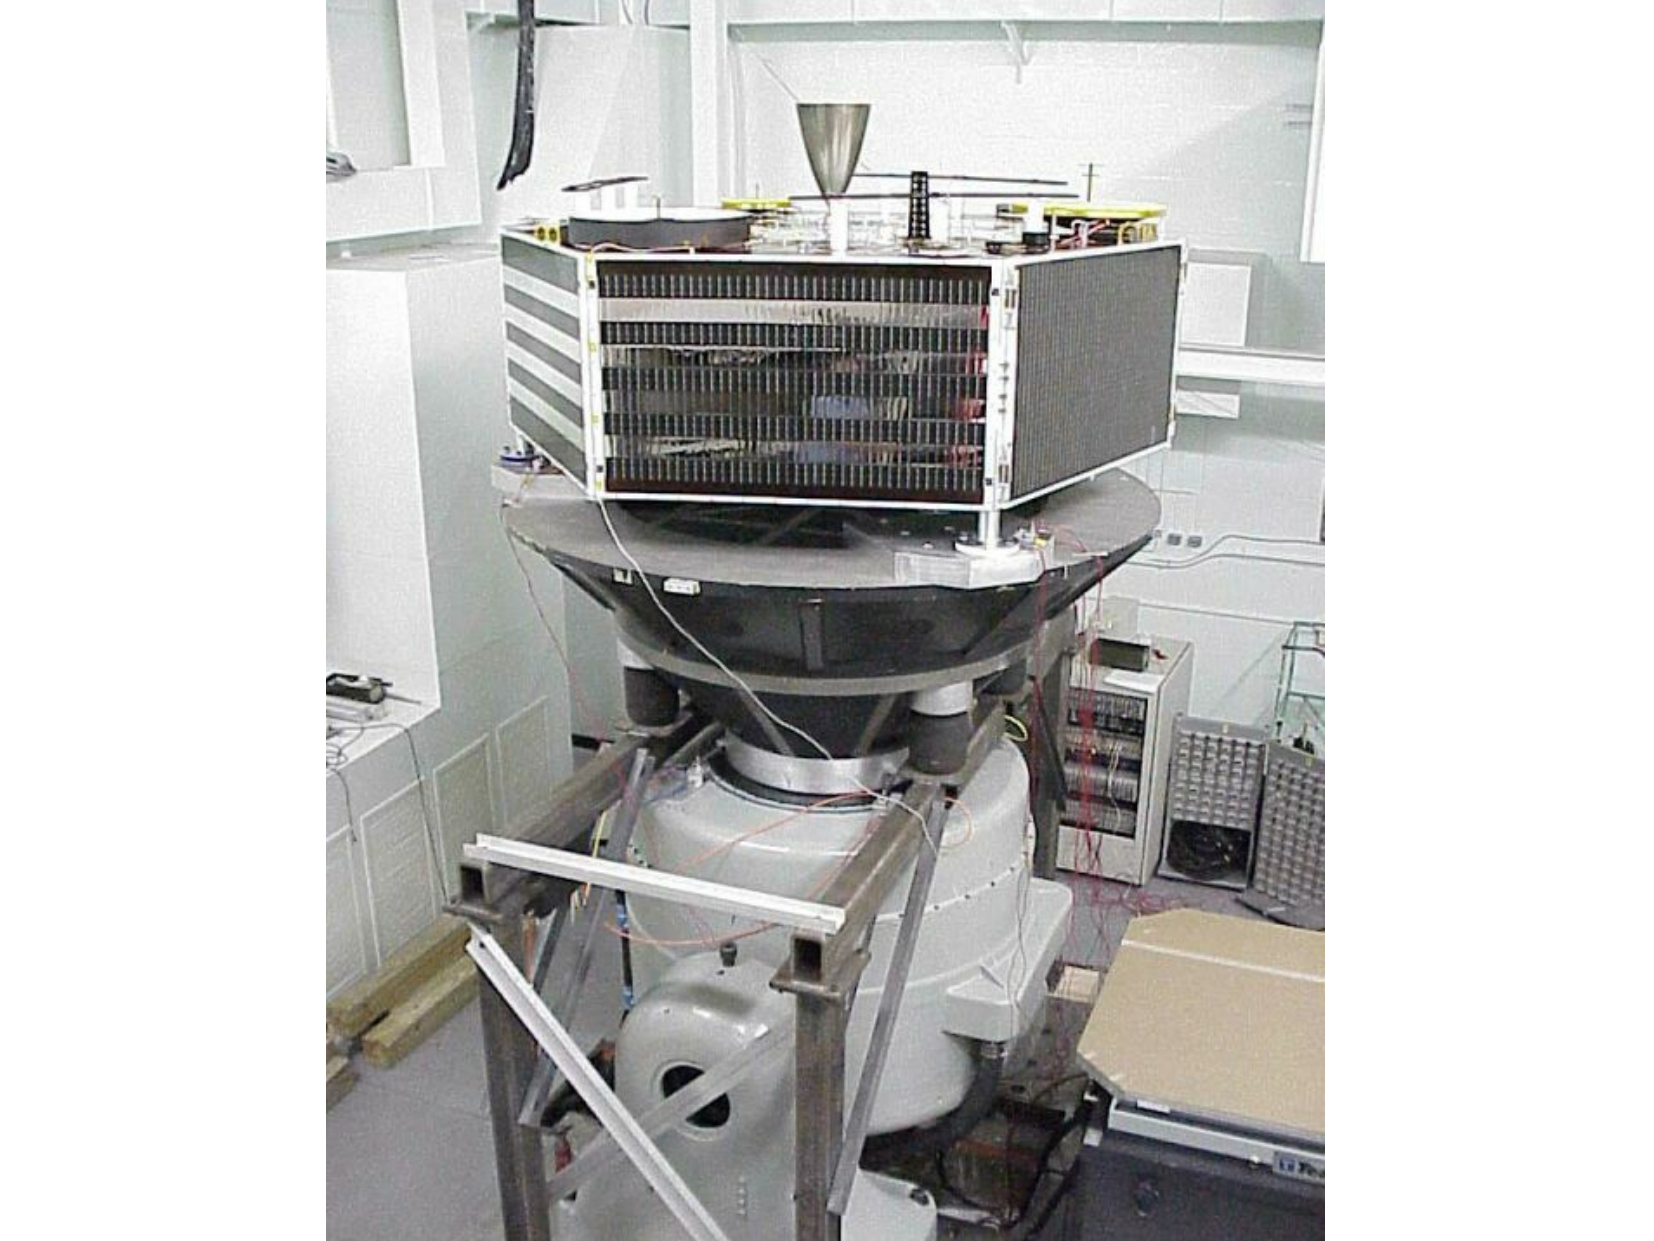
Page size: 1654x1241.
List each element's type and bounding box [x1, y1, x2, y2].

picture [326, 0, 1325, 1241]
